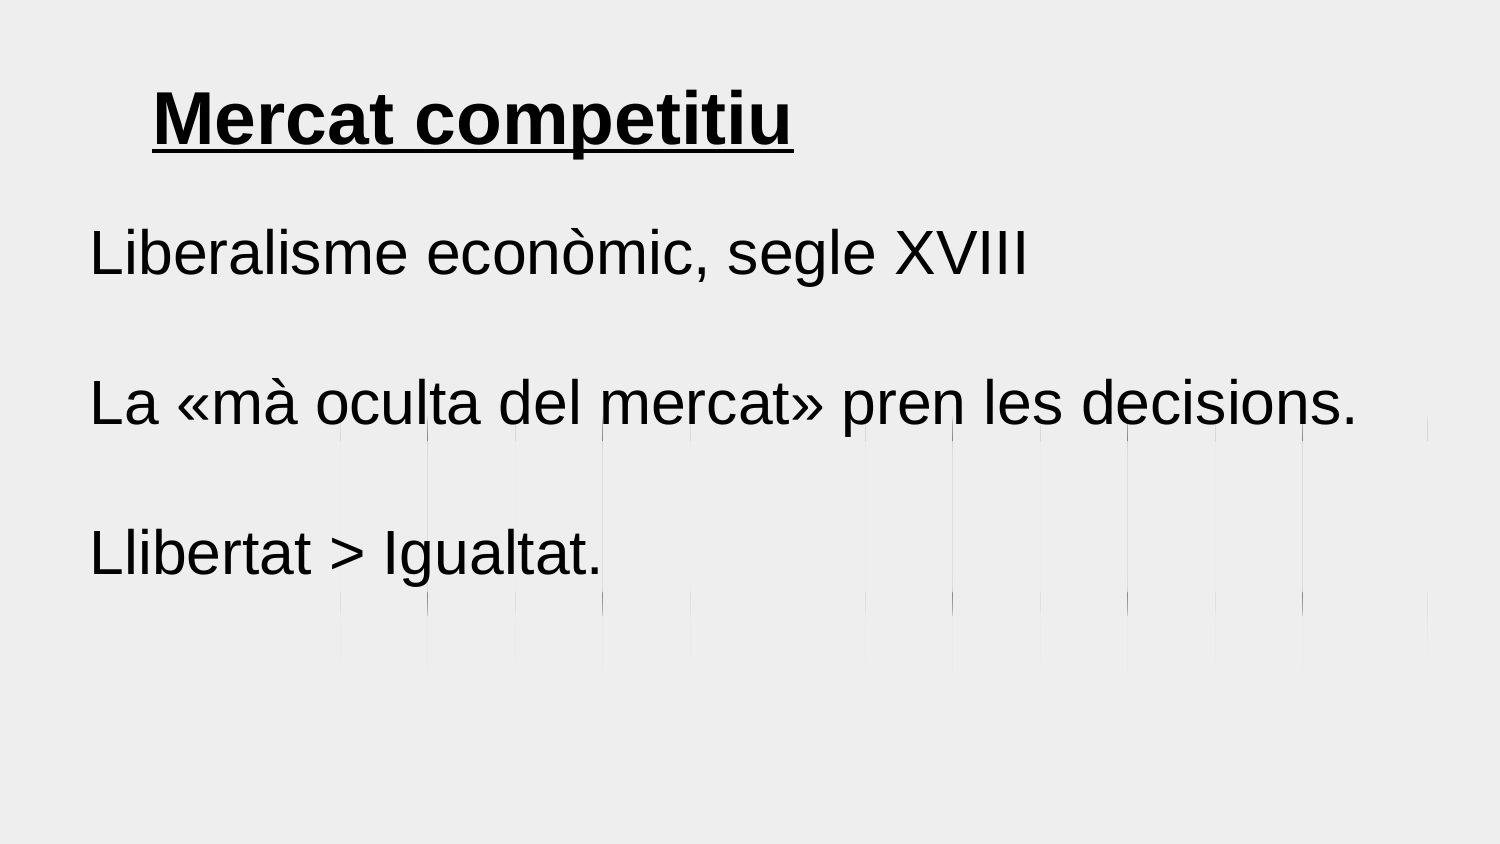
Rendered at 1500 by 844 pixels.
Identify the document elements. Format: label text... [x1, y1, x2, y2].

text_box Mercat competitiu [74, 33, 1425, 175]
text_box Liberalisme econòmic, segle XVIII La «mà oculta del mercat» pren les decisions. Llibertat > Igualtat. [74, 196, 1425, 808]
